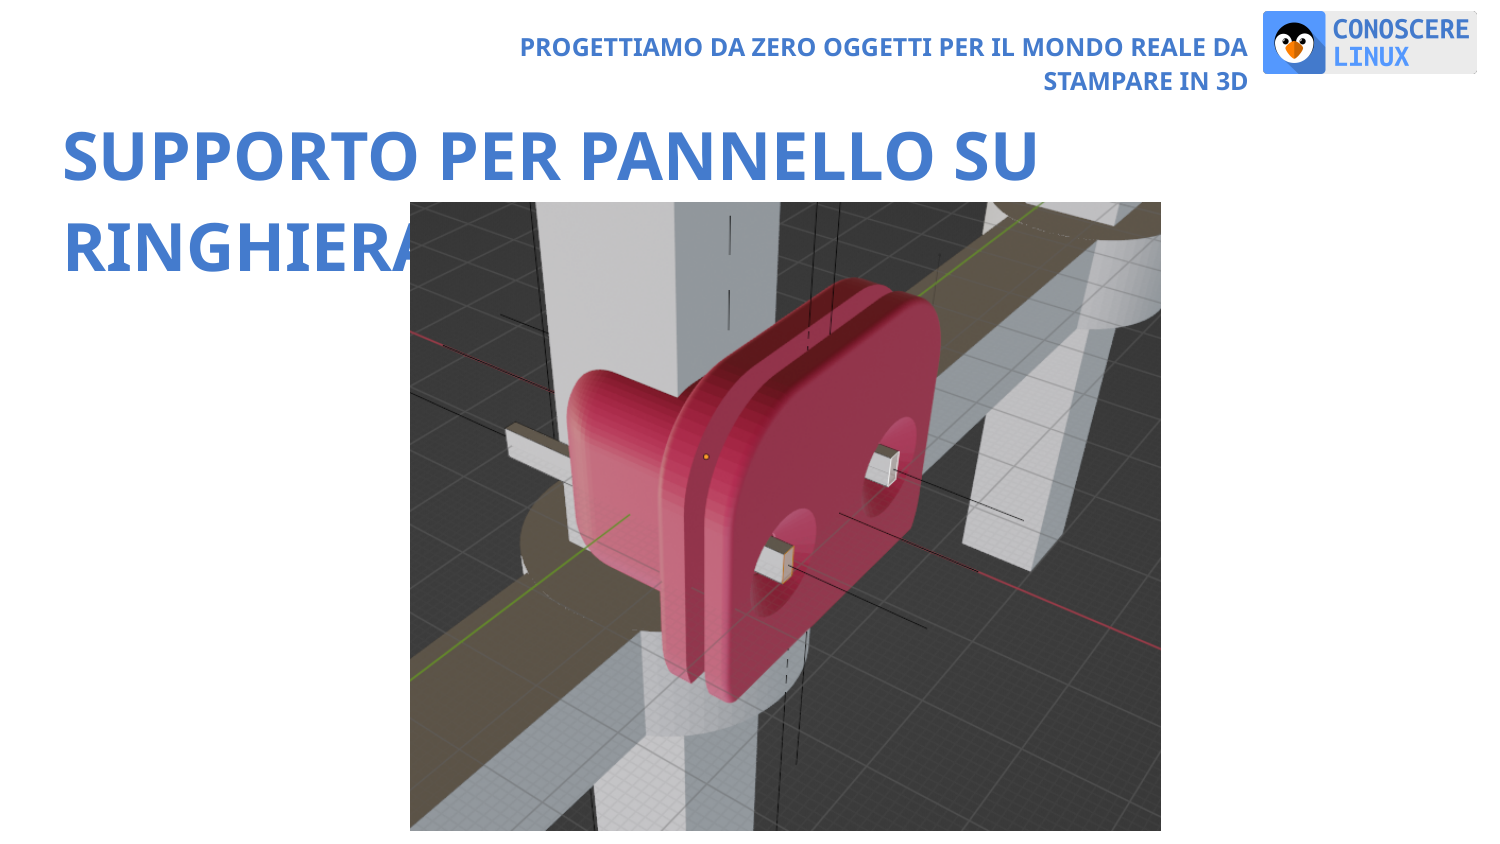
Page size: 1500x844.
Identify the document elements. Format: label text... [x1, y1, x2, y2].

text_box SUPPORTO PER PANNELLO SU RINGHIERA [47, 102, 1236, 260]
text_box PROGETTIAMO DA ZERO OGGETTI PER IL MONDO REALE DA STAMPARE IN 3D [437, 21, 1264, 91]
picture [410, 202, 1161, 832]
picture [1263, 11, 1477, 74]
